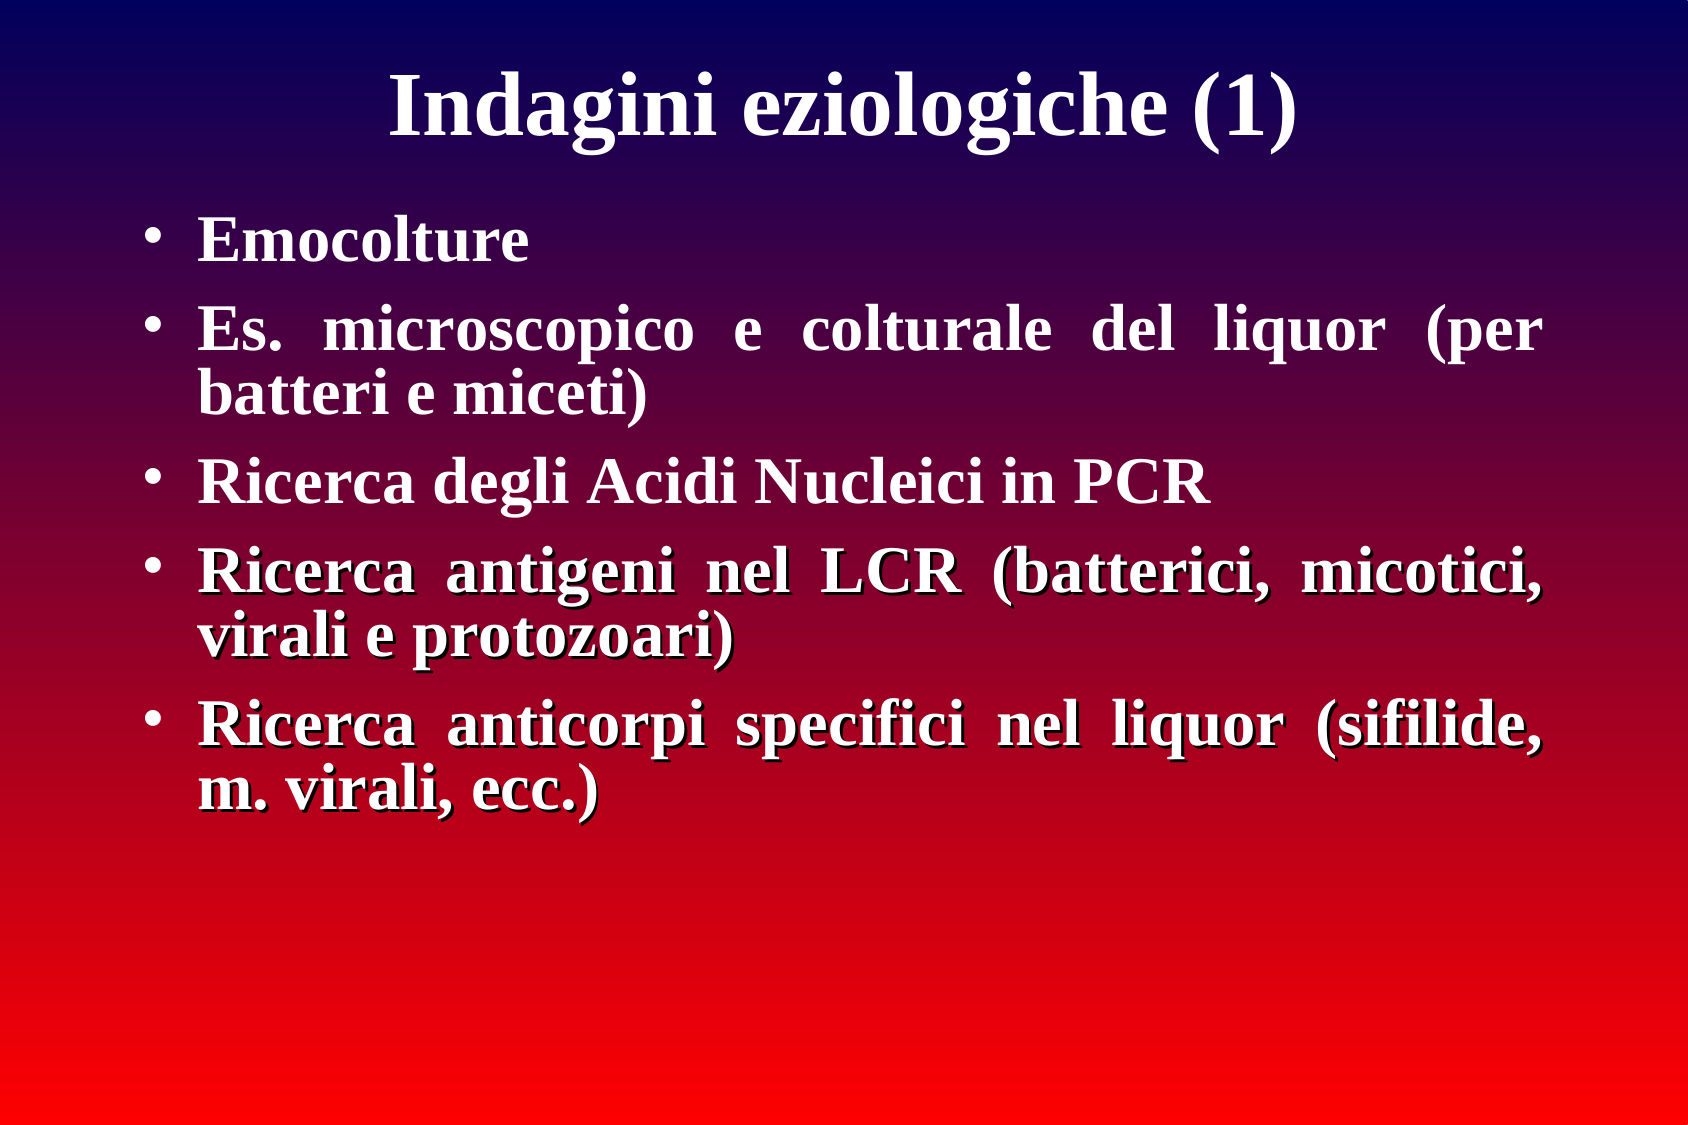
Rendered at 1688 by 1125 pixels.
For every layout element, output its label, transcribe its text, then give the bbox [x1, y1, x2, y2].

text_box Indagini eziologiche (1) [126, 24, 1561, 172]
text_box Emocolture Es. microscopico e colturale del liquor (per batteri e miceti) Ricerca degli Acidi Nucleici in PCR Ricerca antigeni nel LCR (batterici, micotici, virali e protozoari) Ricerca anticorpi specifici nel liquor (sifilide, m. virali, ecc.) [126, 203, 1561, 1051]
